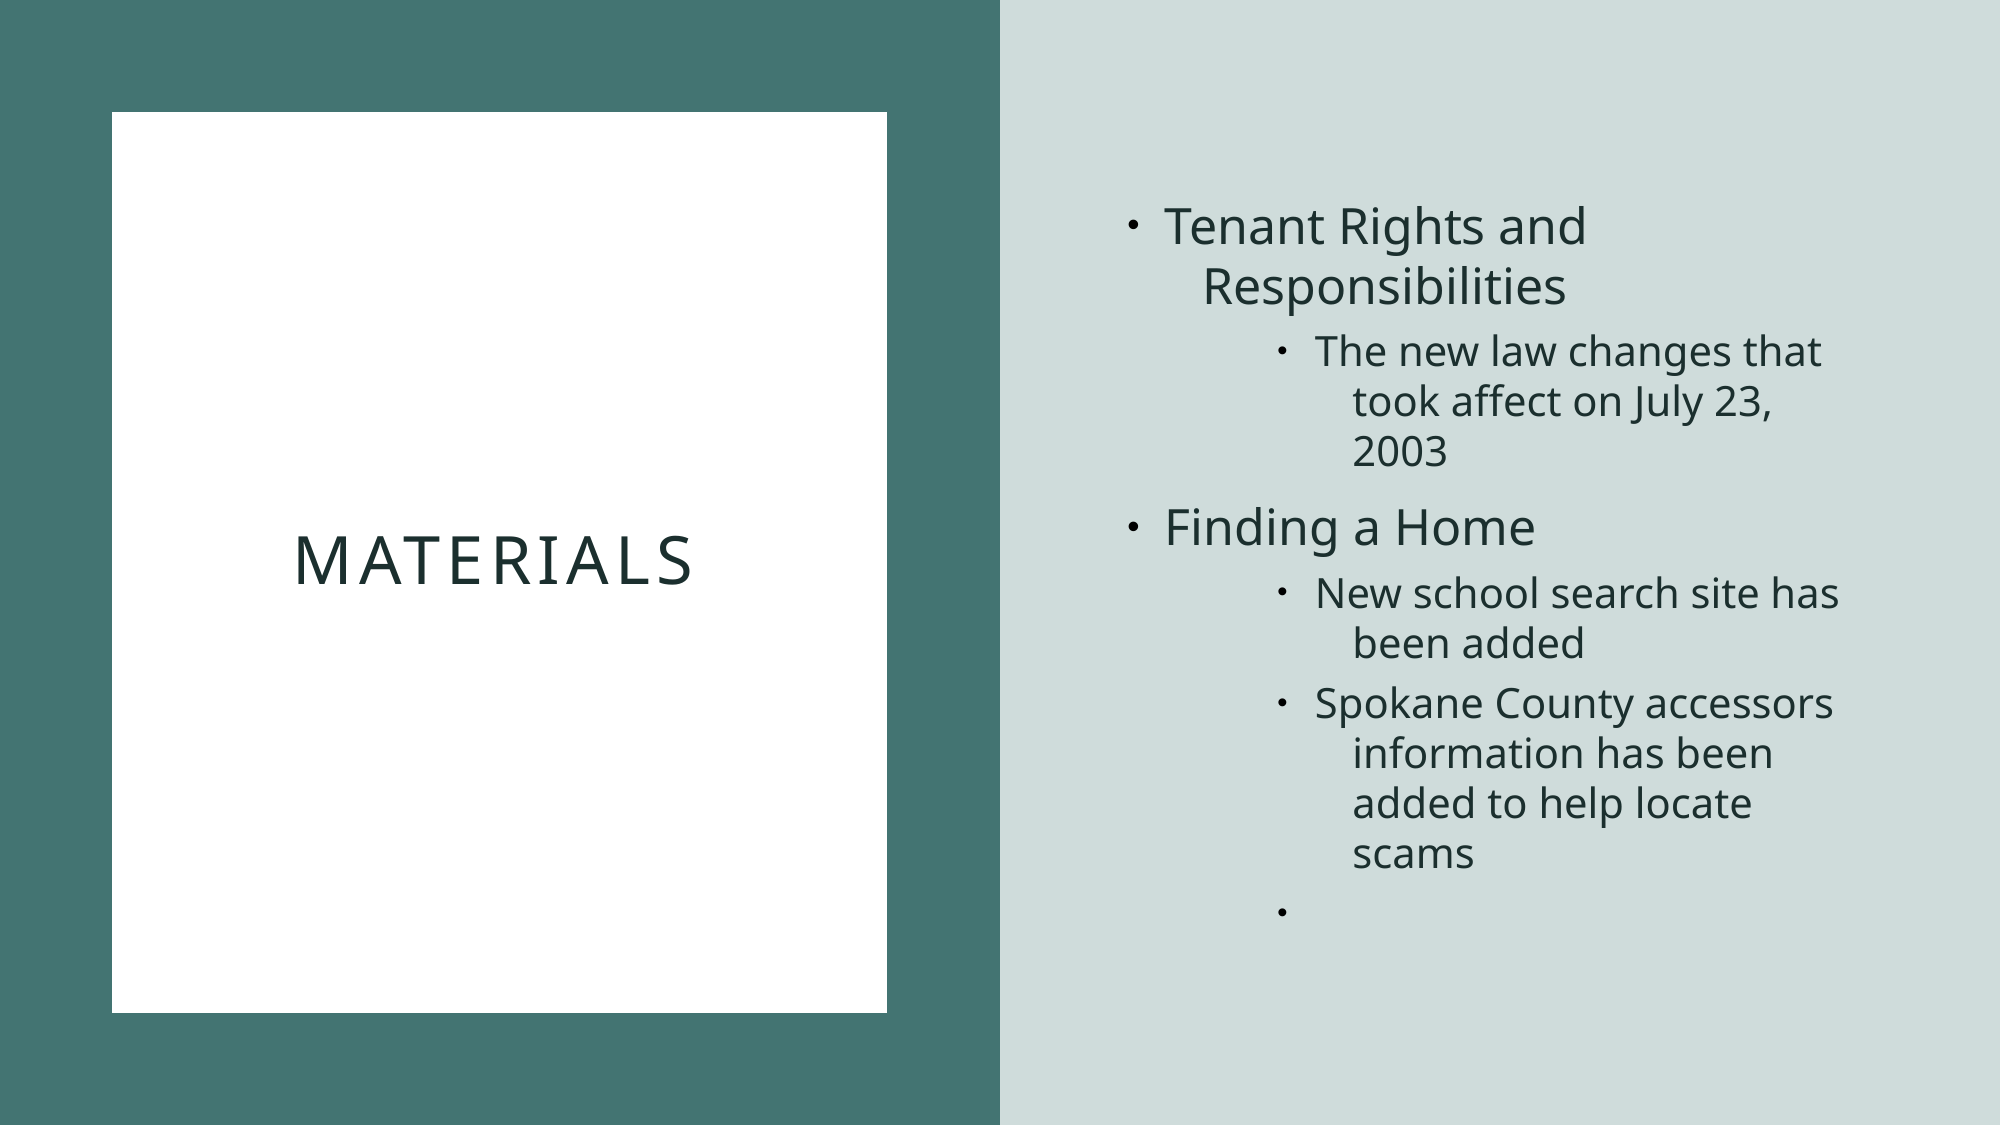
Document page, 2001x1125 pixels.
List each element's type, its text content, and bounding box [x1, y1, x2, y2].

text_box [0, 0, 2000, 1125]
title materials [189, 224, 798, 901]
list Tenant Rights and Responsibilities The new law changes that took affect on July 23, 2003 Finding a Home New school search site has been added Spokane County accessors information has been added to help locate scams [1112, 85, 1888, 1047]
